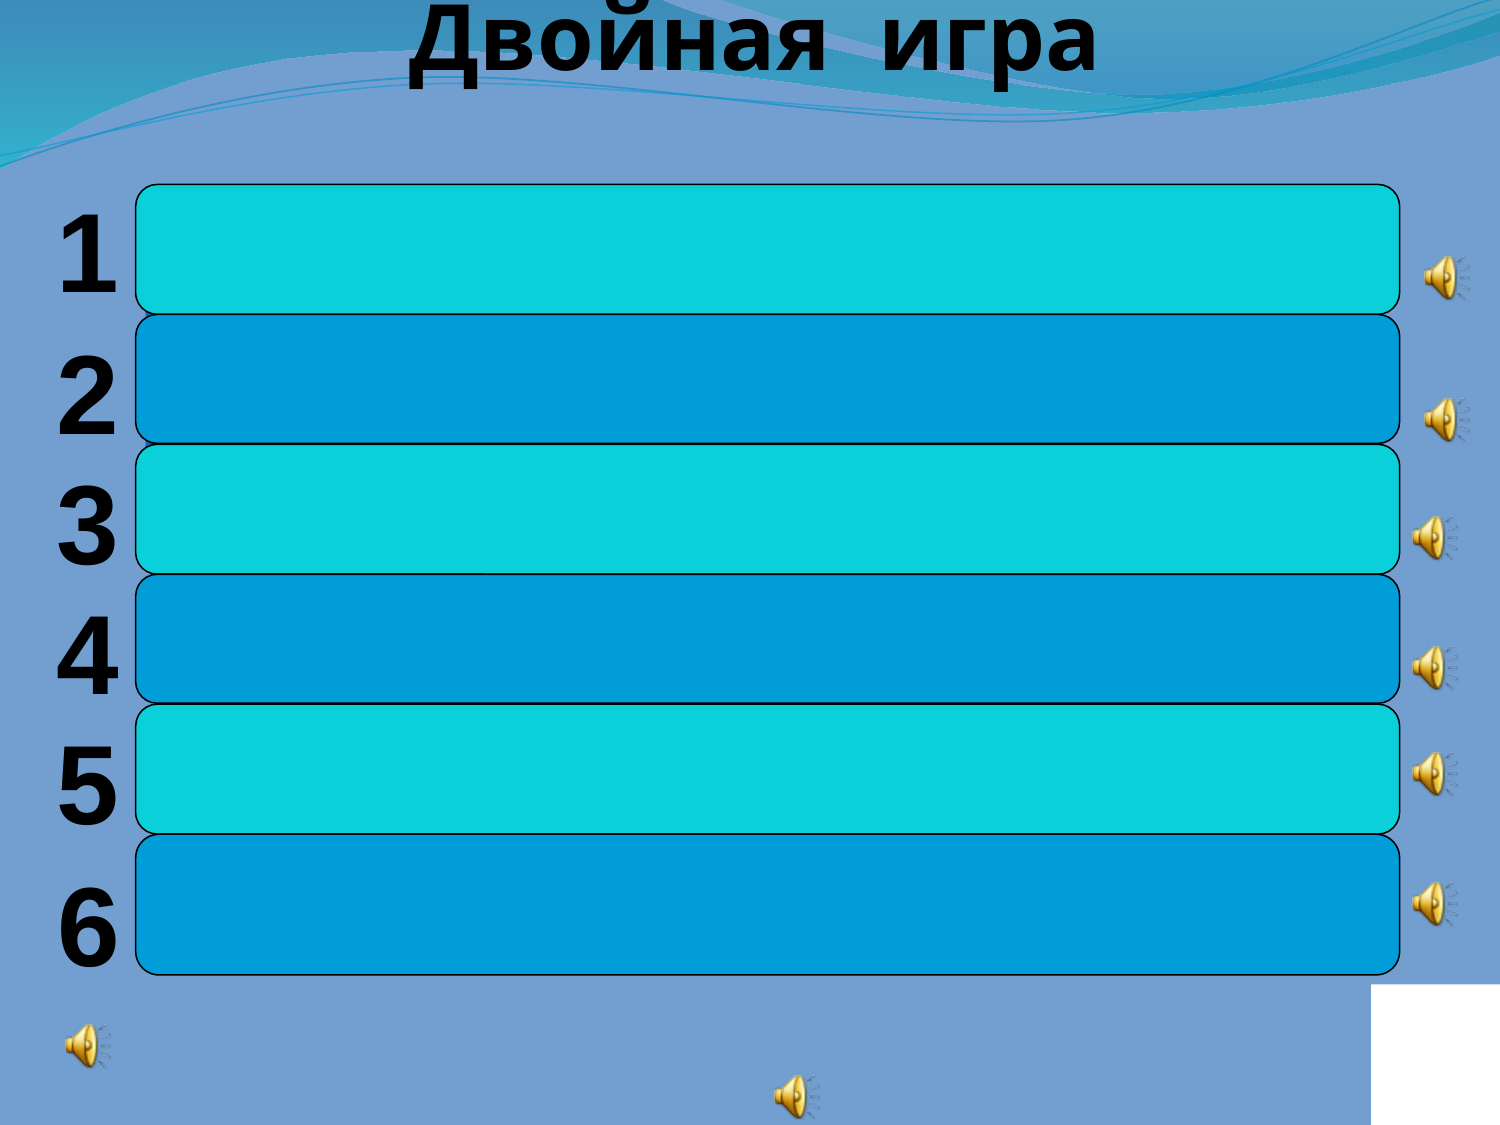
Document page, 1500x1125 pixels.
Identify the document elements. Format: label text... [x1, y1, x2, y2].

text_box 4 [41, 574, 135, 725]
text_box 1 [41, 172, 135, 314]
text_box 5 [41, 725, 135, 845]
text_box [135, 184, 1400, 975]
picture [1411, 645, 1462, 696]
picture [1411, 751, 1462, 802]
text_box 3 [41, 465, 135, 574]
text_box 6 [41, 845, 136, 997]
picture [1411, 515, 1462, 566]
text_box 2 [41, 314, 135, 465]
picture [1423, 255, 1474, 306]
picture [773, 1074, 824, 1125]
picture [1423, 397, 1474, 448]
picture [1411, 881, 1462, 932]
text_box [1371, 984, 1500, 1125]
picture [64, 1023, 115, 1074]
text_box Двойная игра [88, 0, 1424, 208]
